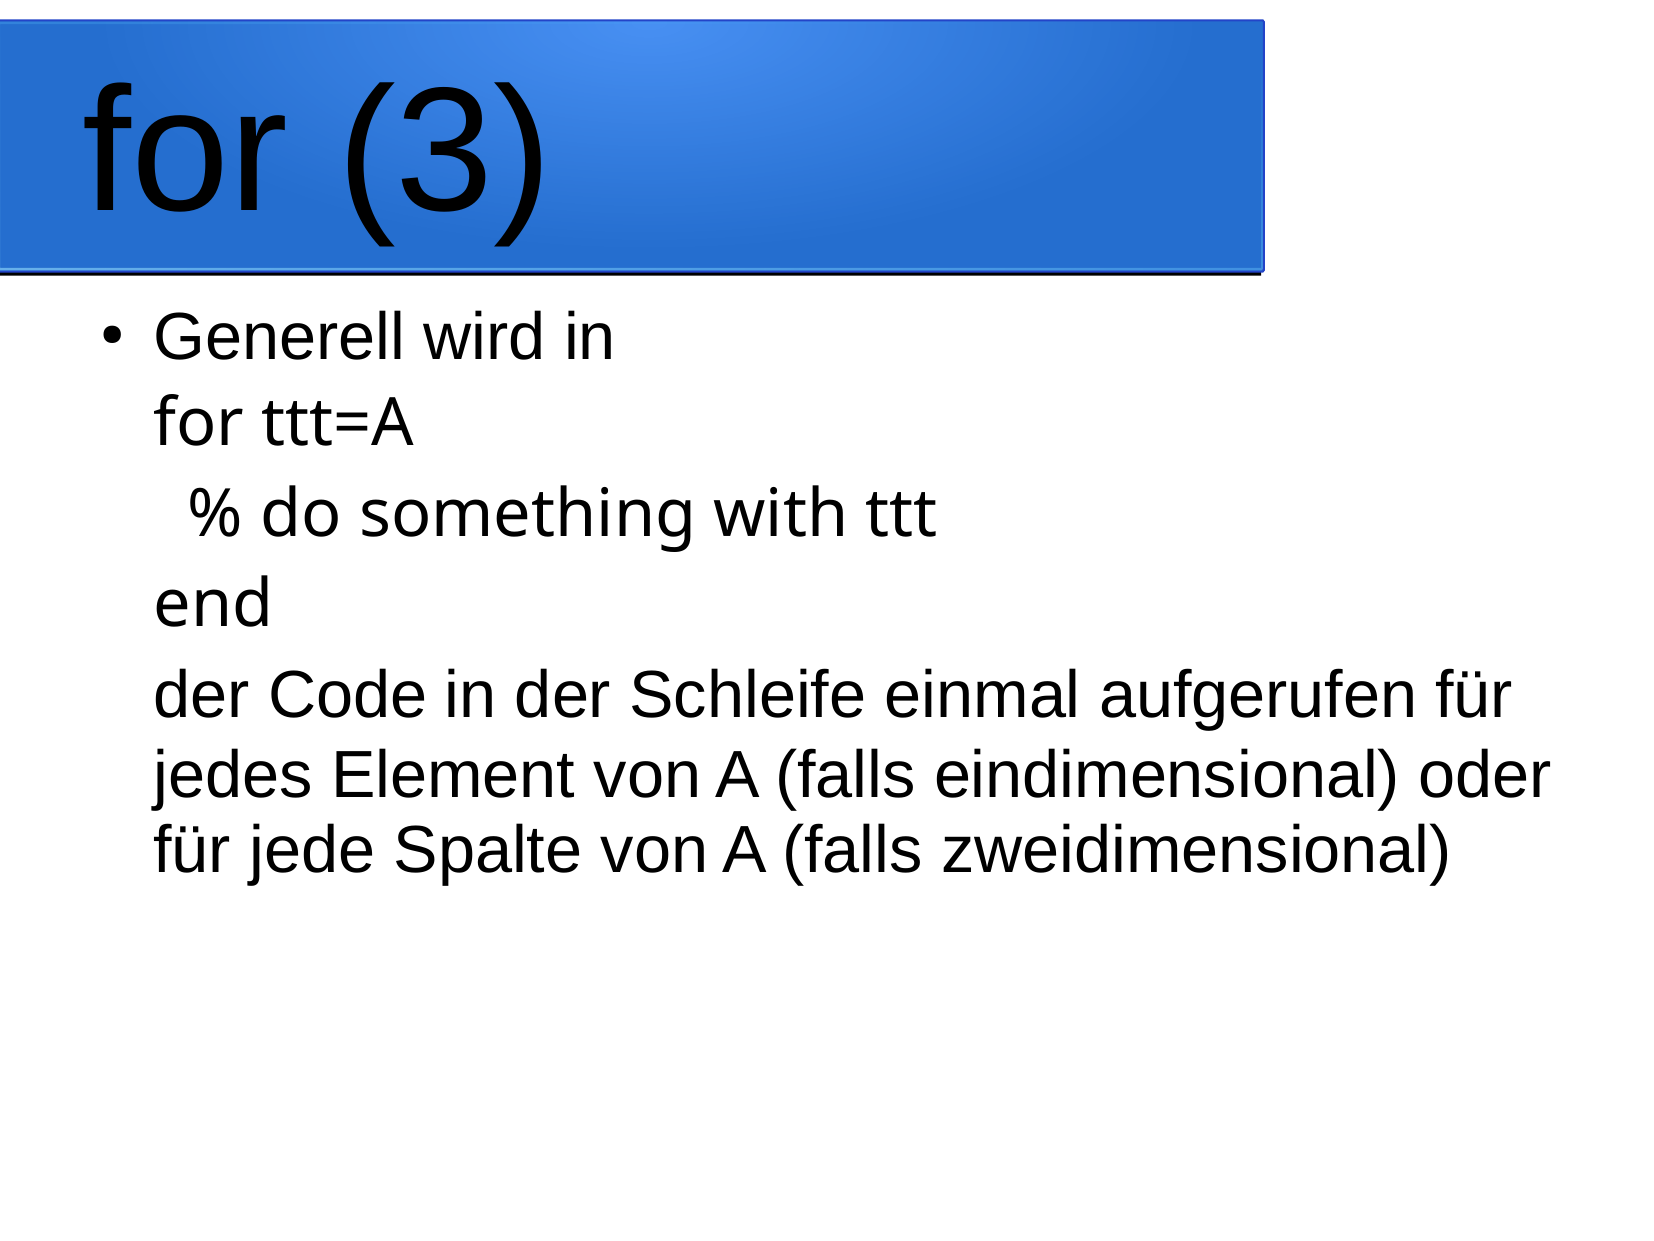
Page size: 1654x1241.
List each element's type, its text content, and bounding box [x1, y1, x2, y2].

title for (3) [82, 47, 1235, 252]
list Generell wird in for ttt=A % do something with ttt end der Code in der Schleife einmal aufgerufen für jedes Element von A (falls eindimensional) oder für jede Spalte von A (falls zweidimensional) [82, 299, 1571, 1019]
